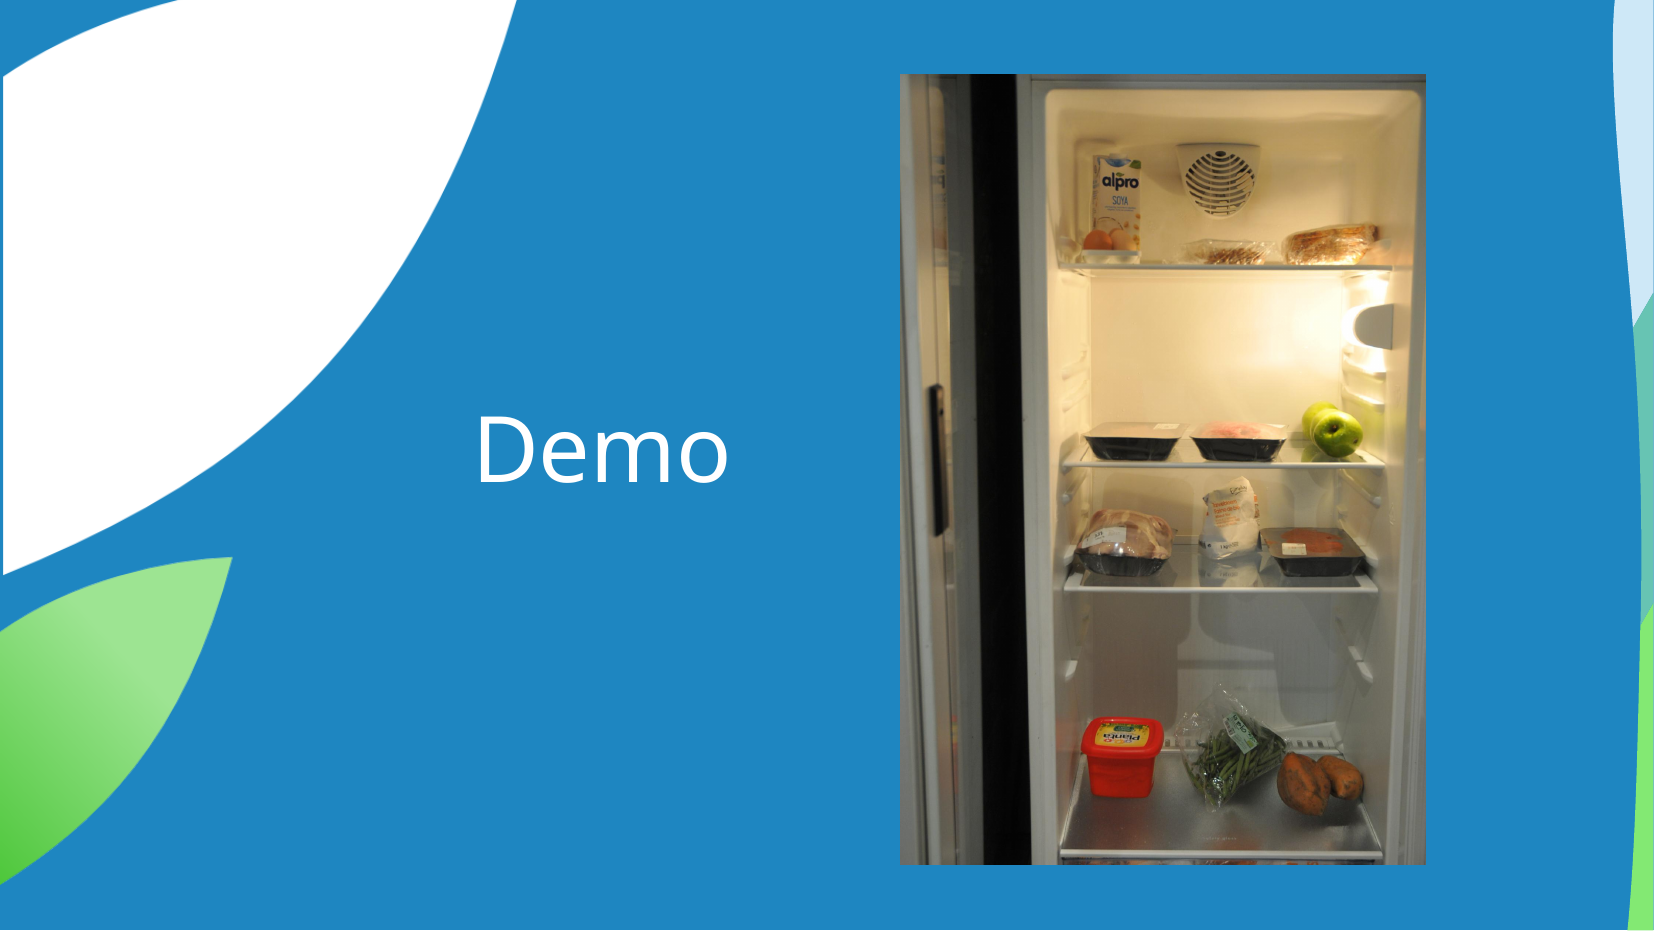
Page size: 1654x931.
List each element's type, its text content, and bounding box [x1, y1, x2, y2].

picture [900, 74, 1426, 865]
picture [0, 0, 517, 885]
title Demo [79, 369, 900, 526]
